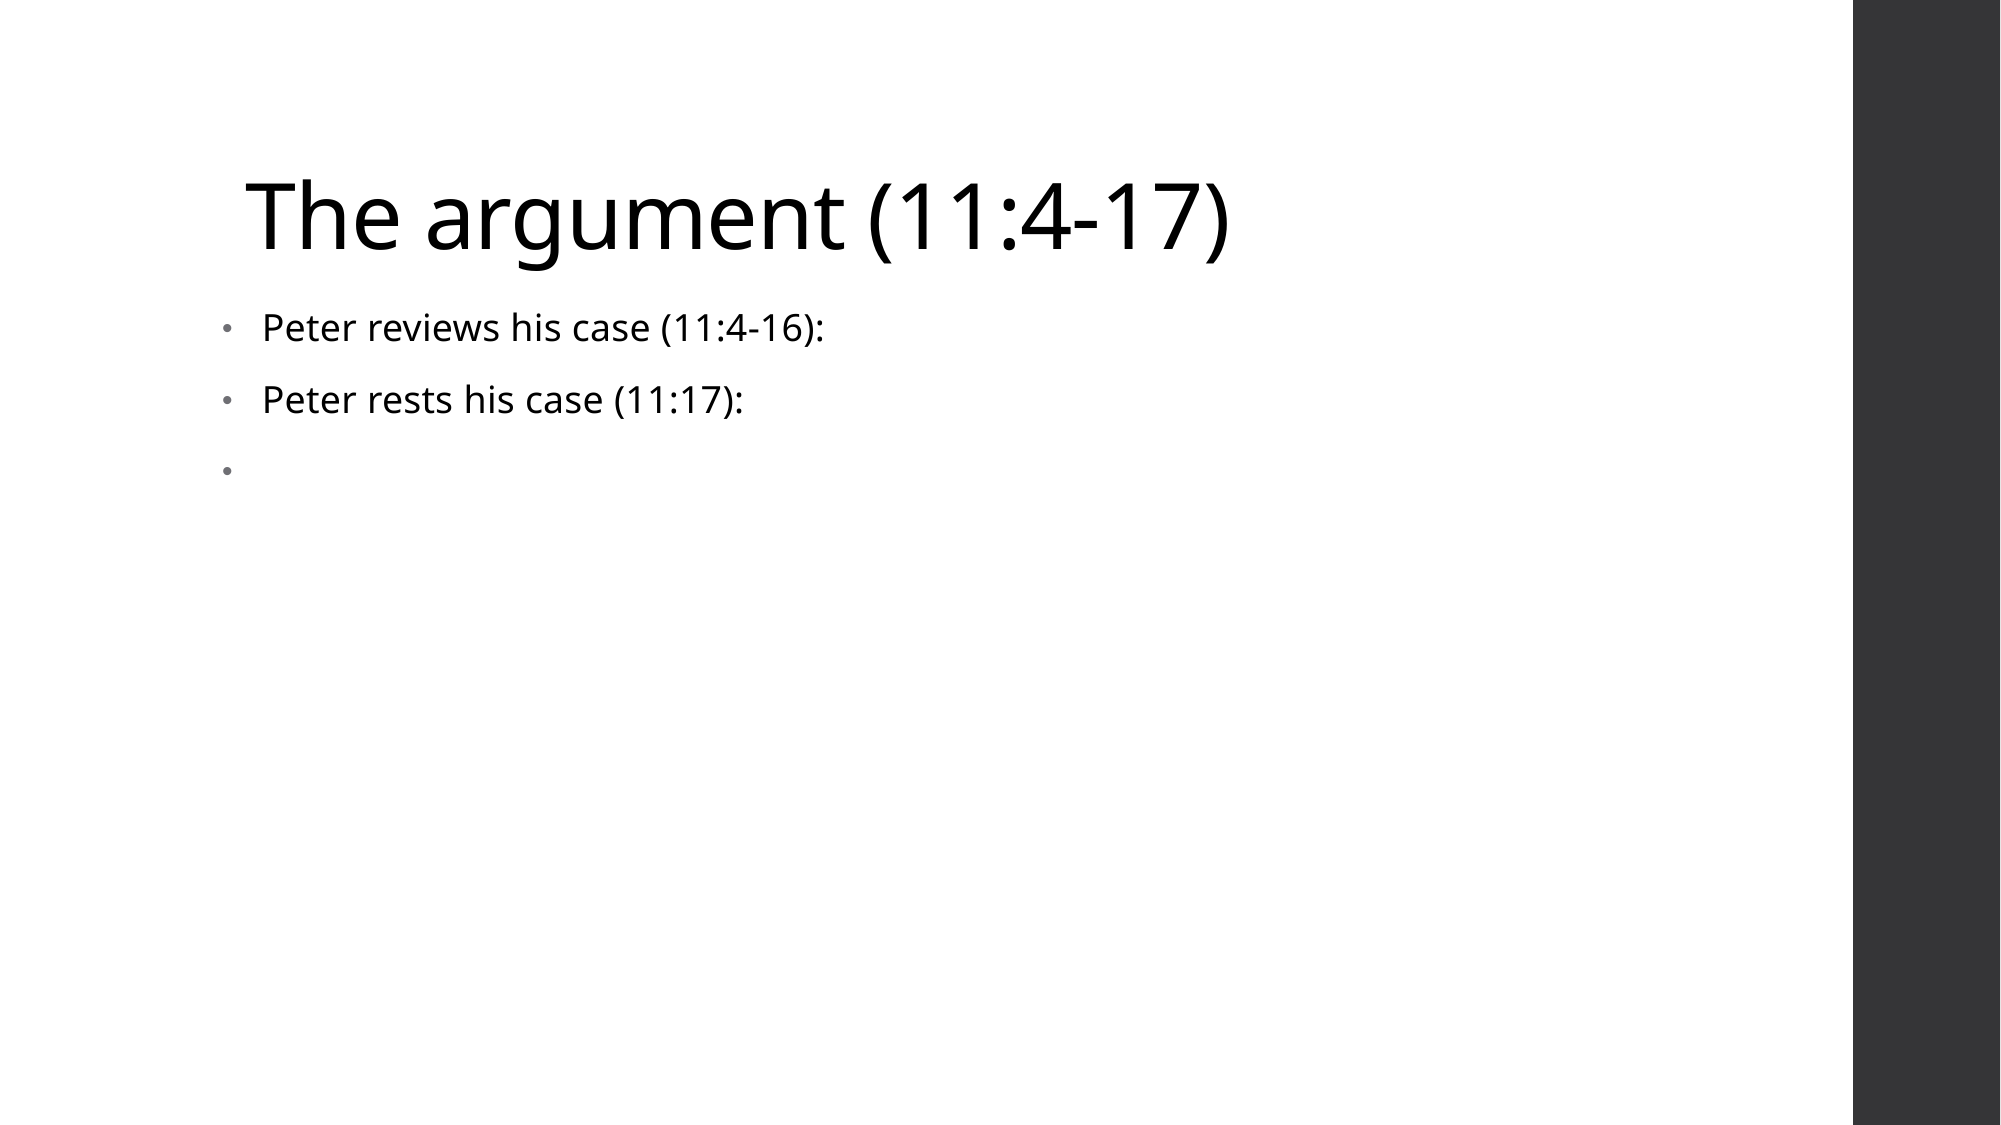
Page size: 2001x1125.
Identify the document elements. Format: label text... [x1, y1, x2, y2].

title The argument (11:4-17) [206, 60, 1797, 278]
list Peter reviews his case (11:4-16): Peter rests his case (11:17): [206, 299, 1617, 1014]
